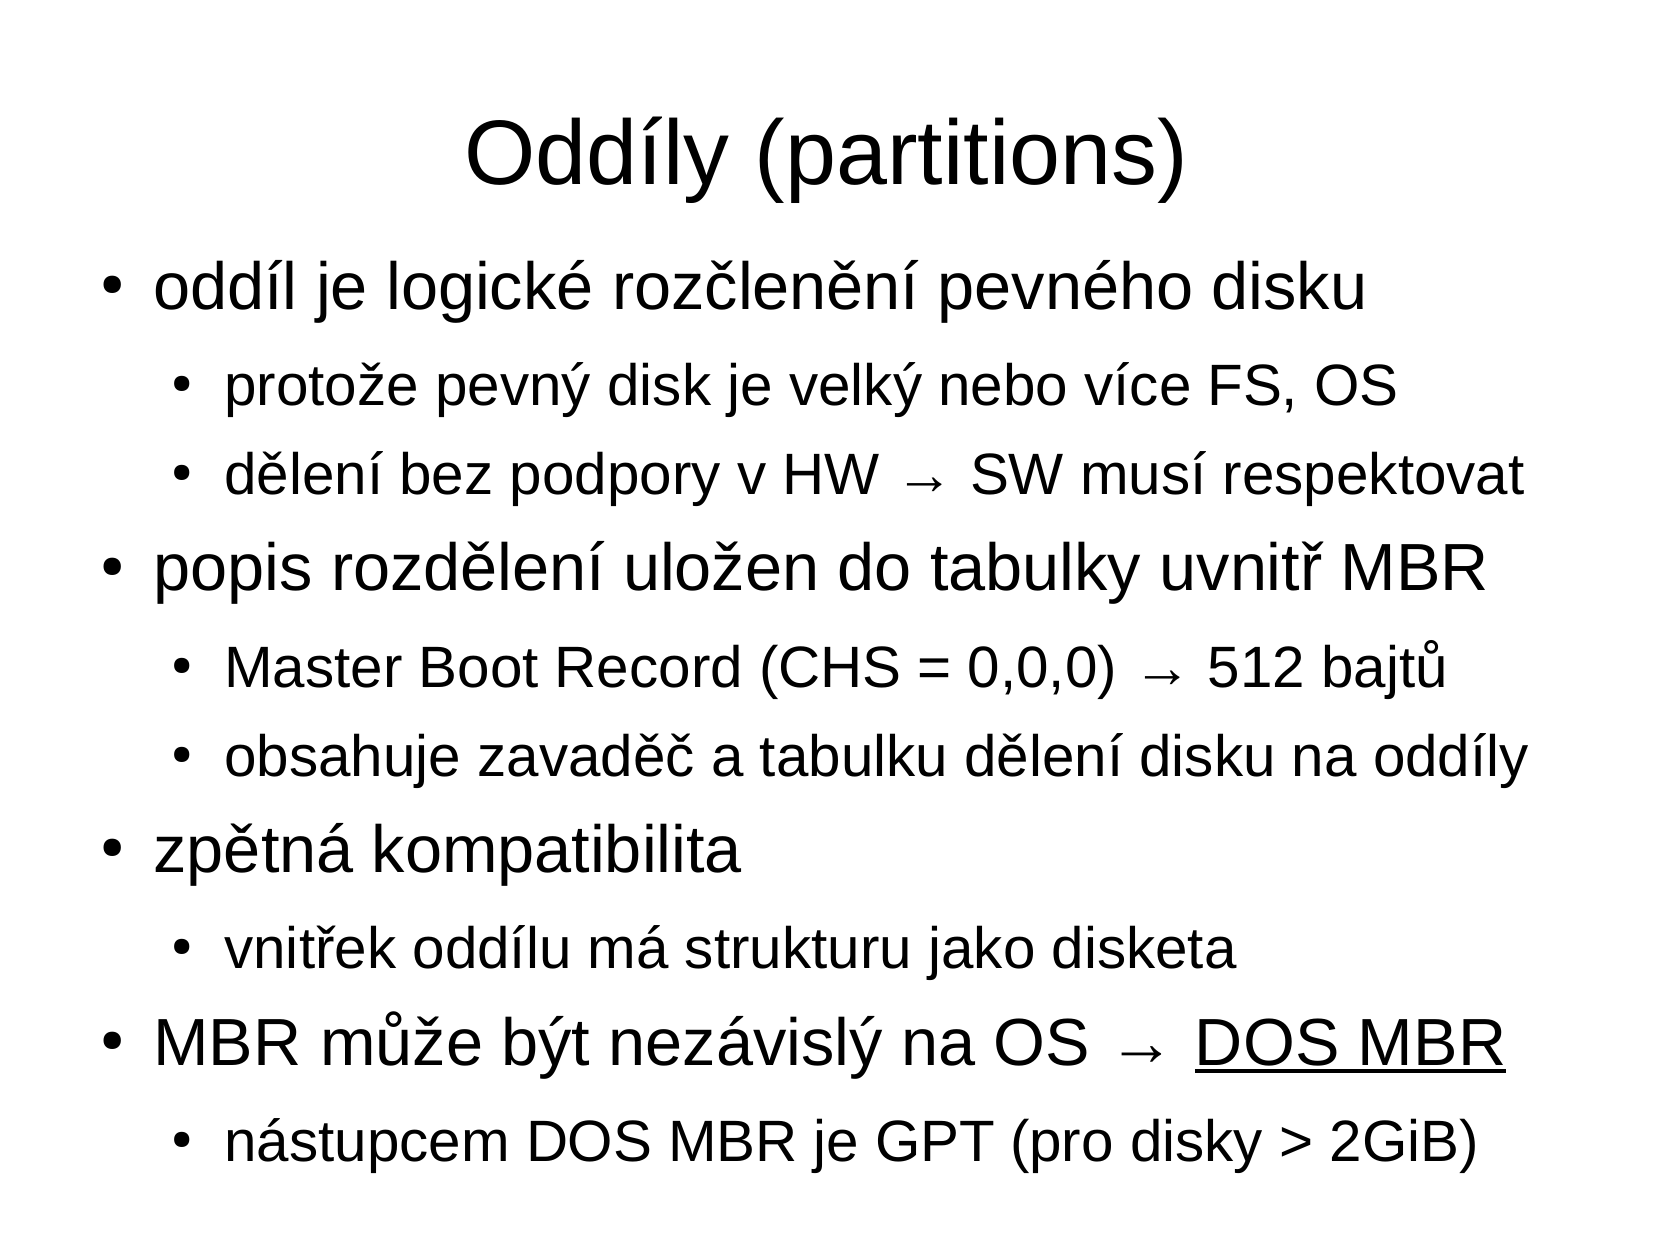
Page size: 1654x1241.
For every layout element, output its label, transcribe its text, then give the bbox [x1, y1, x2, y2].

list oddíl je logické rozčlenění pevného disku protože pevný disk je velký nebo více FS, OS dělení bez podpory v HW → SW musí respektovat popis rozdělení uložen do tabulky uvnitř MBR Master Boot Record (CHS = 0,0,0) → 512 bajtů obsahuje zavaděč a tabulku dělení disku na oddíly zpětná kompatibilita vnitřek oddílu má strukturu jako disketa MBR může být nezávislý na OS → DOS MBR nástupcem DOS MBR je GPT (pro disky > 2GiB) [82, 248, 1571, 1175]
title Oddíly (partitions) [82, 56, 1571, 248]
